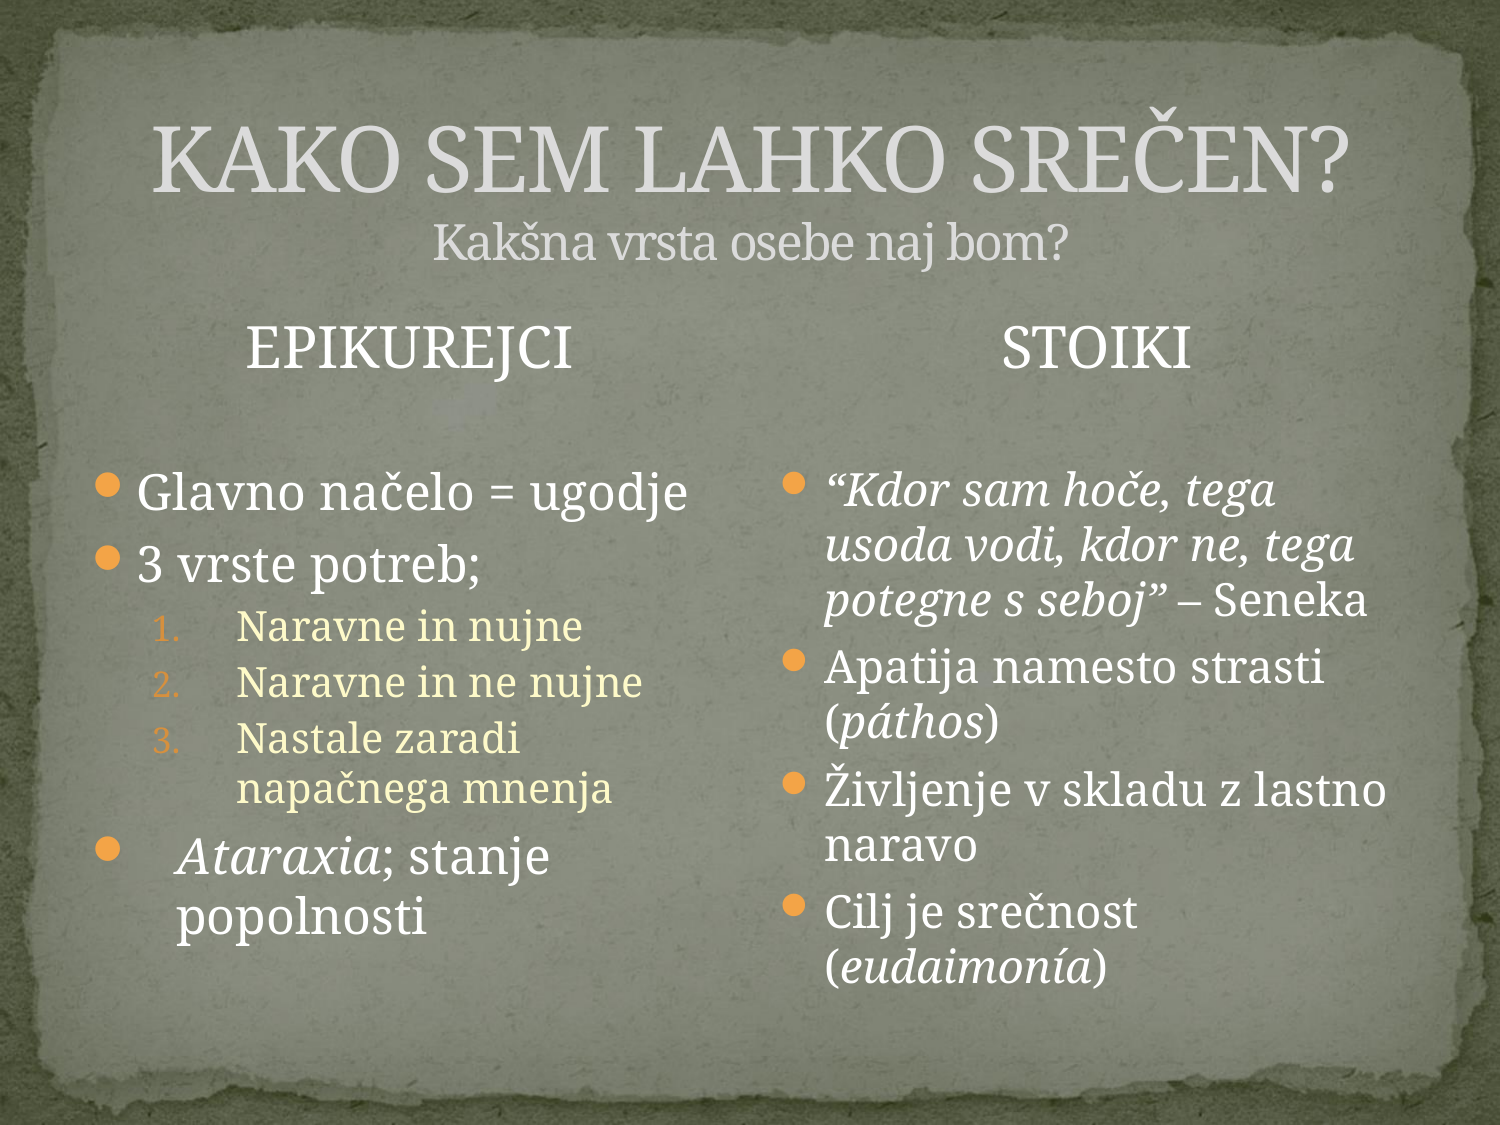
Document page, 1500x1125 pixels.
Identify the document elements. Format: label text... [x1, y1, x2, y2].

list EPIKUREJCI Glavno načelo = ugodje 3 vrste potreb; Naravne in nujne Naravne in ne nujne Nastale zaradi napačnega mnenja Ataraxia; stanje popolnosti [76, 303, 743, 1054]
picture [0, 0, 1500, 1125]
title KAKO SEM LAHKO SREČEN? Kakšna vrsta osebe naj bom? [76, 78, 1427, 279]
list STOIKI “Kdor sam hoče, tega usoda vodi, kdor ne, tega potegne s seboj” – Seneka Apatija namesto strasti (páthos) Življenje v skladu z lastno naravo Cilj je srečnost (eudaimonía) [764, 303, 1431, 1054]
